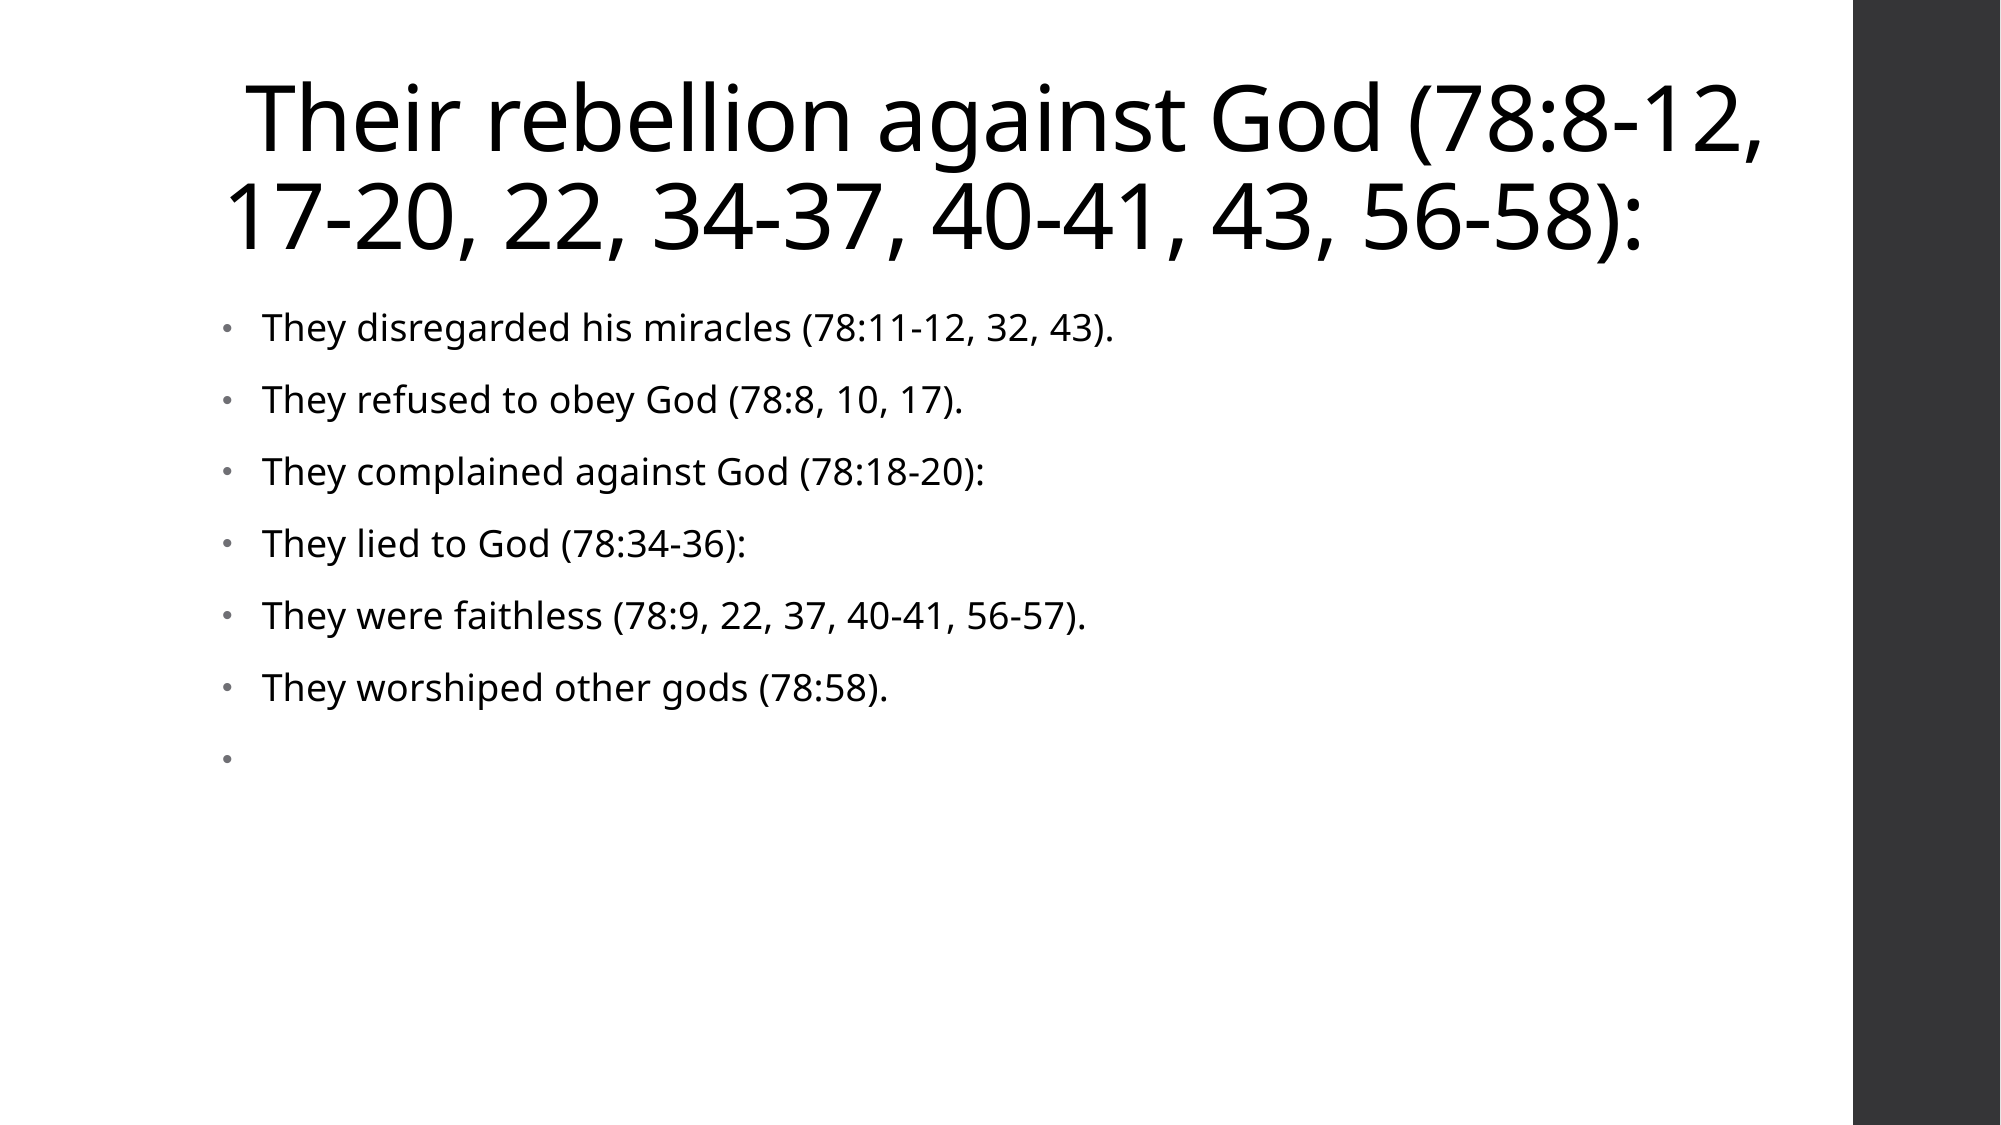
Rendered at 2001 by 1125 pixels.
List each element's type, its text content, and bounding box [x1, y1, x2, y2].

title Their rebellion against God (78:8-12, 17-20, 22, 34-37, 40-41, 43, 56-58): [206, 60, 1797, 278]
list They disregarded his miracles (78:11-12, 32, 43). They refused to obey God (78:8, 10, 17). They complained against God (78:18-20): They lied to God (78:34-36): They were faithless (78:9, 22, 37, 40-41, 56-57). They worshiped other gods (78:58). [206, 299, 1617, 1014]
